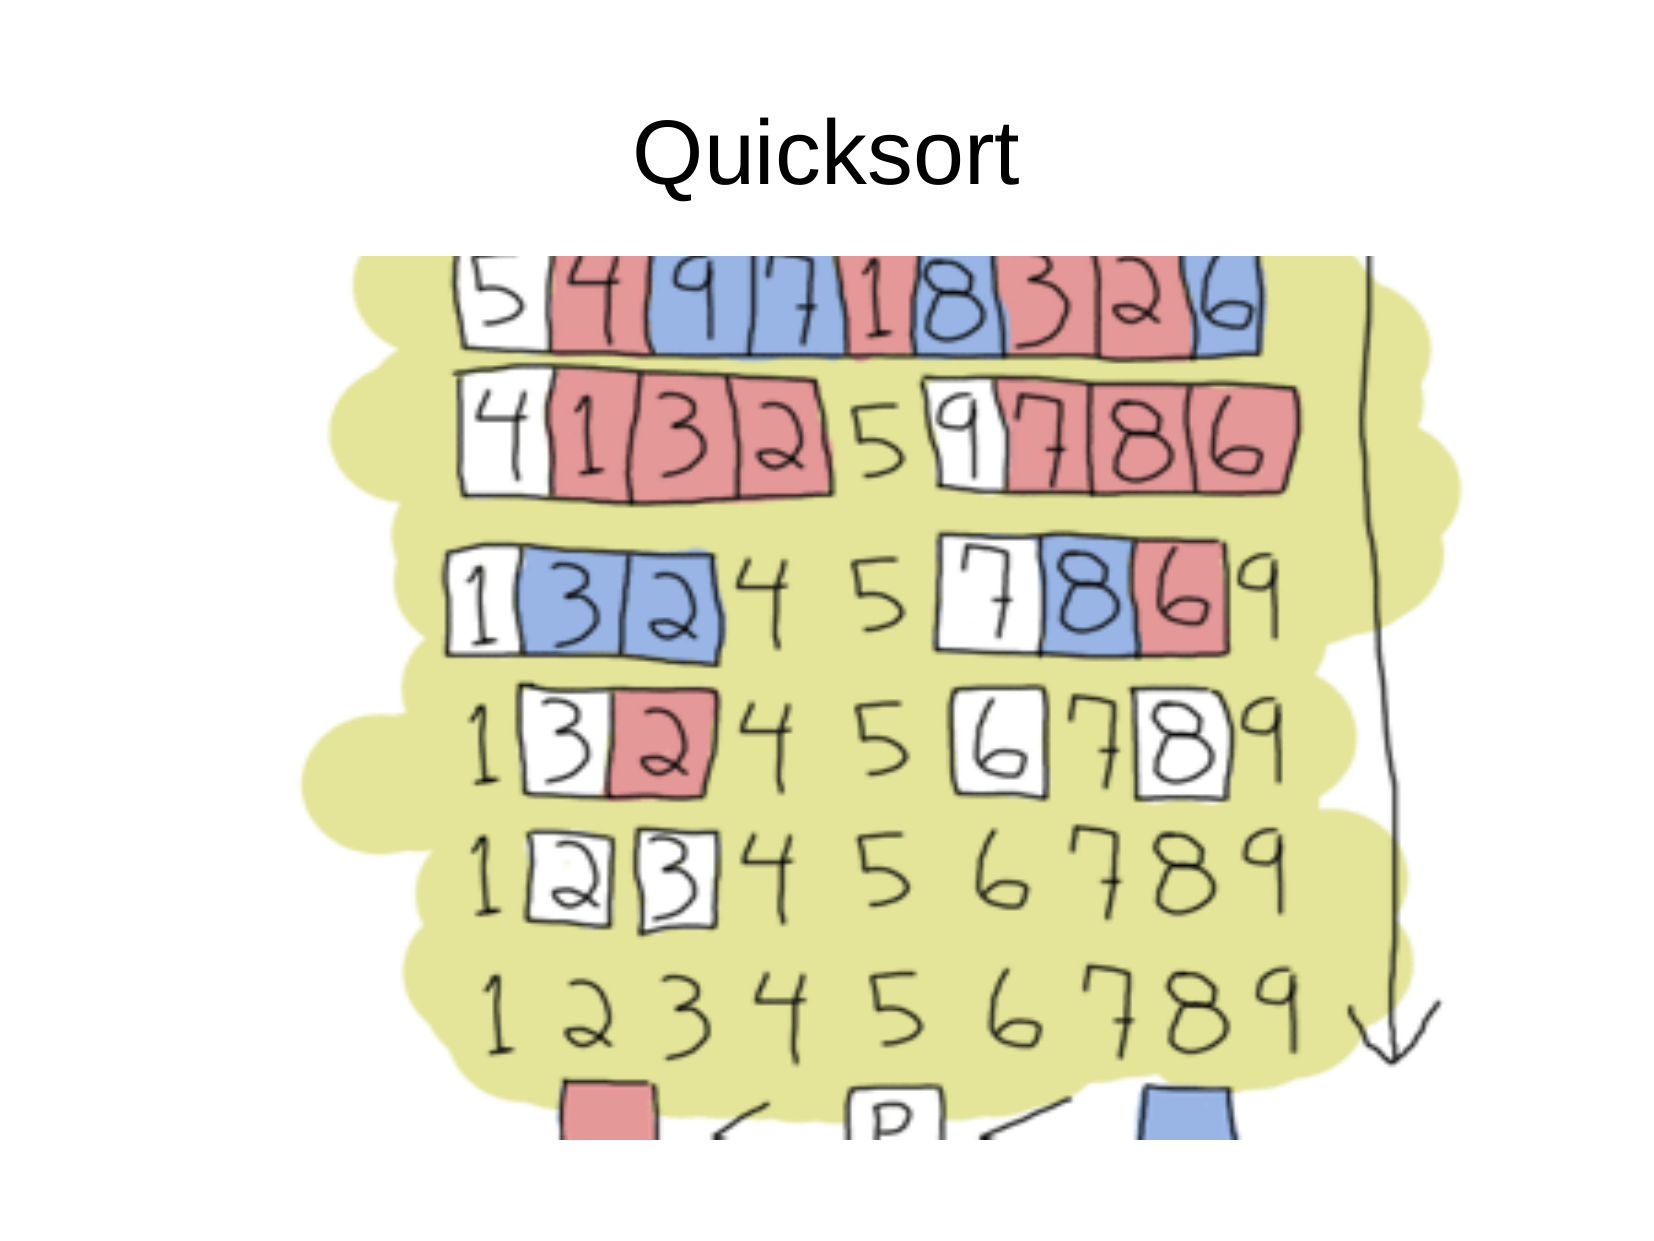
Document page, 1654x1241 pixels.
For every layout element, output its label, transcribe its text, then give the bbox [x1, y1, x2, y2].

picture [270, 256, 1471, 1141]
title Quicksort [82, 49, 1571, 257]
